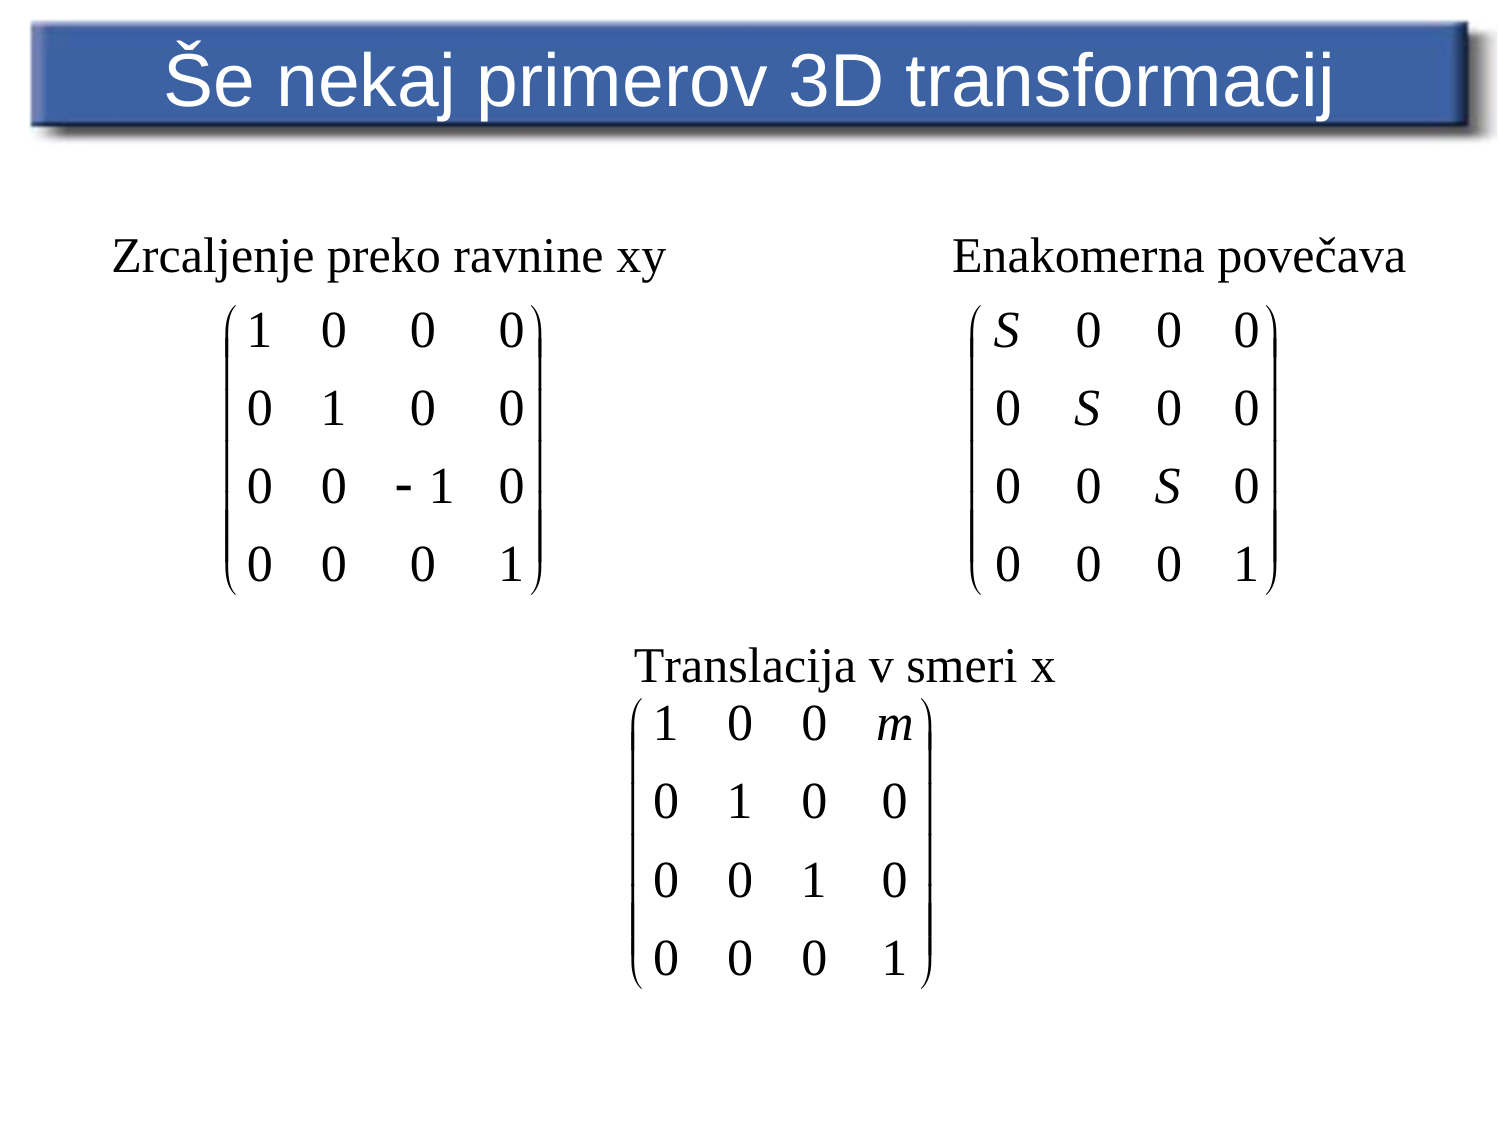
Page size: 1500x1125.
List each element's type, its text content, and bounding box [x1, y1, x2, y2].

picture [29, 18, 1497, 146]
title Še nekaj primerov 3D transformacij [112, 18, 1388, 129]
text_box Enakomerna povečava [937, 214, 1422, 291]
text_box Zrcaljenje preko ravnine xy [96, 214, 694, 291]
chart [626, 694, 941, 995]
chart [219, 301, 552, 602]
text_box Translacija v smeri x [619, 624, 1071, 701]
chart [964, 301, 1288, 602]
